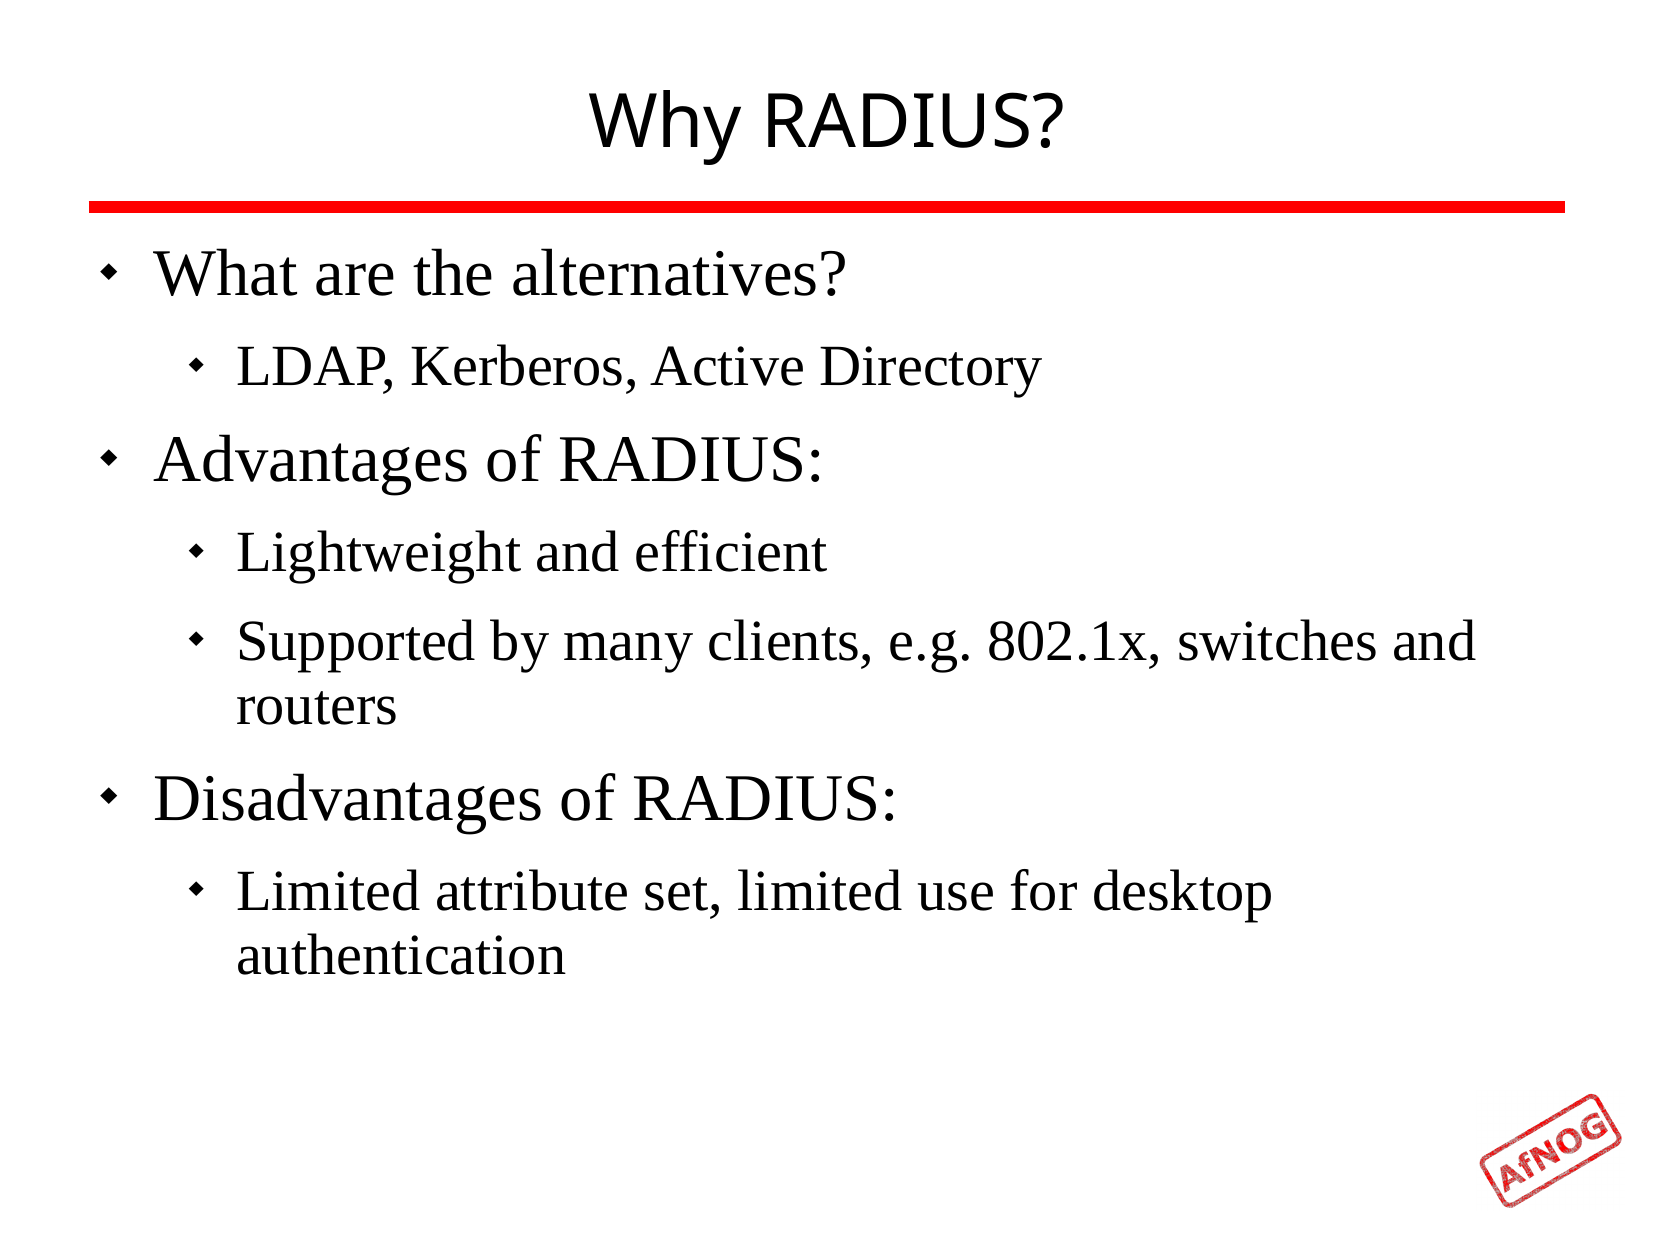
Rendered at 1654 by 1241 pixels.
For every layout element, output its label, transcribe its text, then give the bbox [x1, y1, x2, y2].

picture [1476, 1090, 1625, 1211]
list What are the alternatives? LDAP, Kerberos, Active Directory Advantages of RADIUS: Lightweight and efficient Supported by many clients, e.g. 802.1x, switches and routers Disadvantages of RADIUS: Limited attribute set, limited use for desktop authentication [82, 236, 1571, 988]
title Why RADIUS? [82, 29, 1571, 207]
